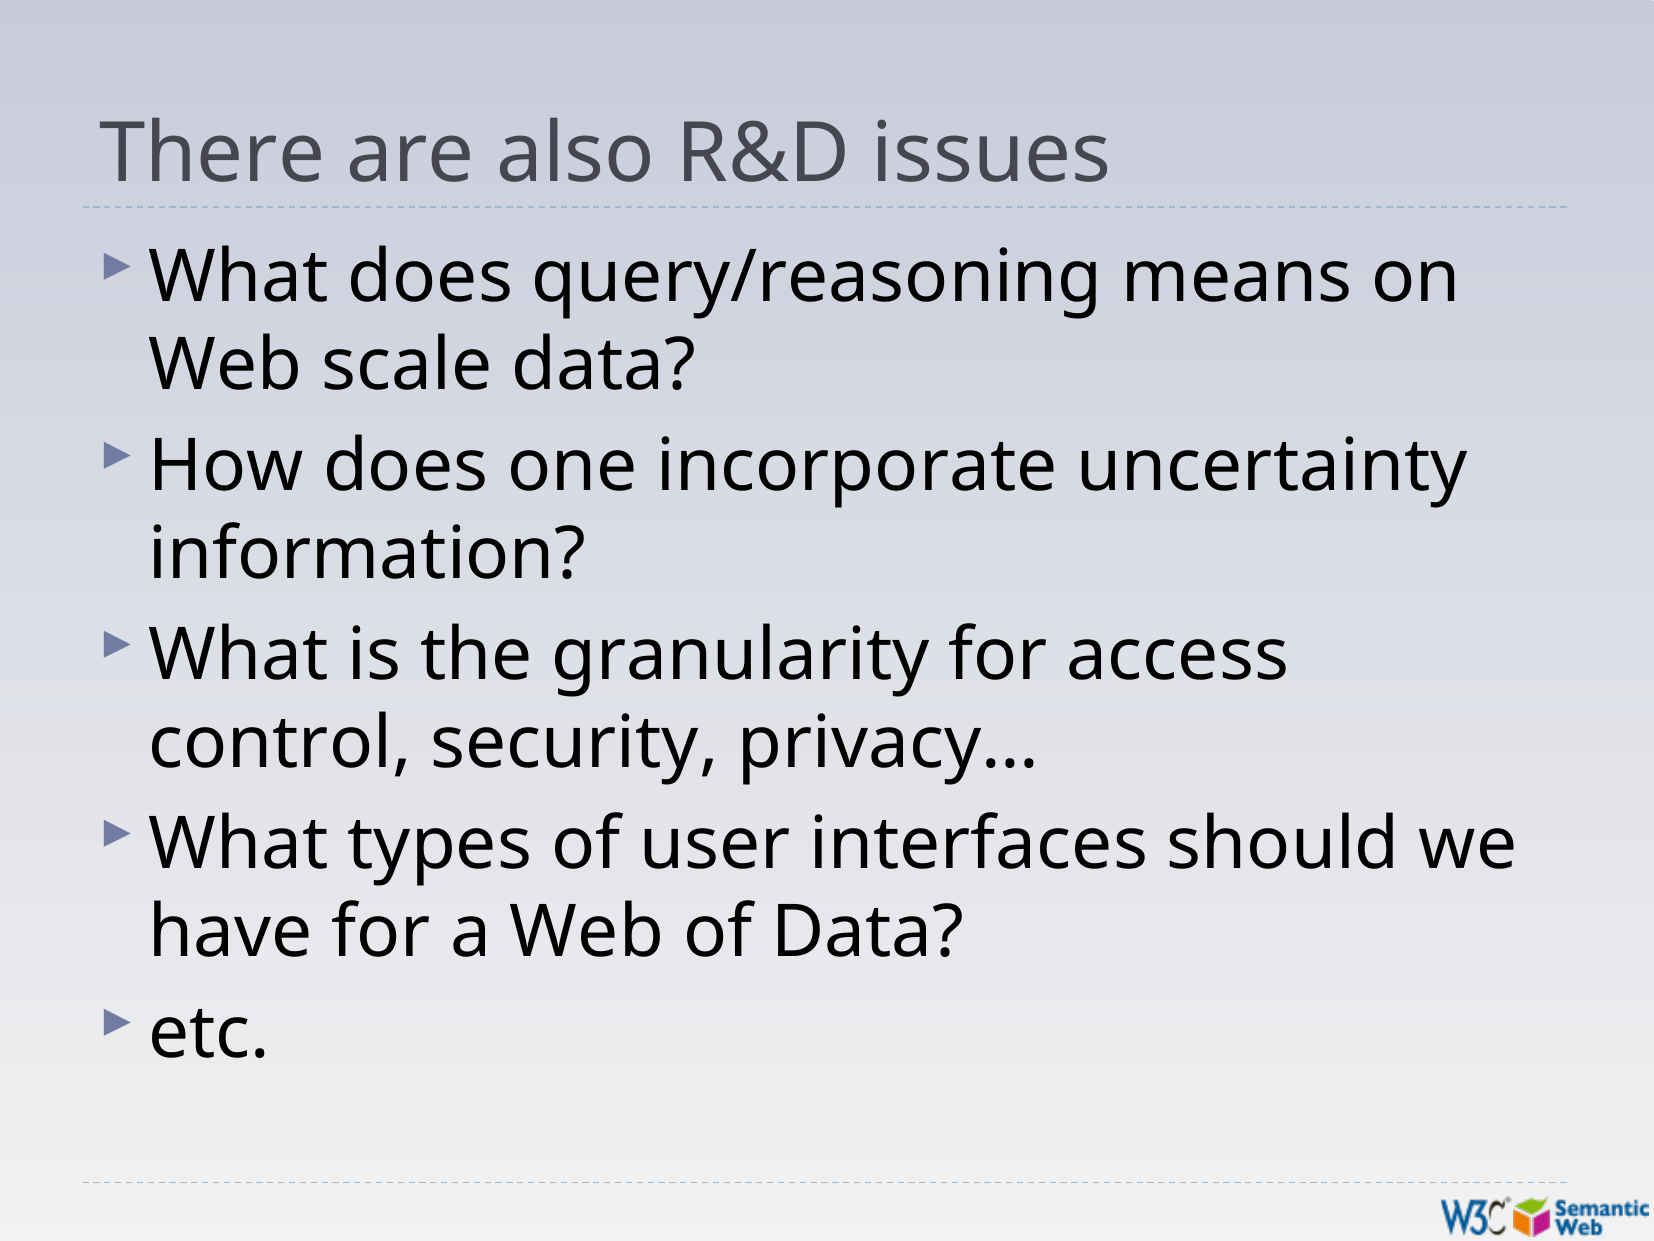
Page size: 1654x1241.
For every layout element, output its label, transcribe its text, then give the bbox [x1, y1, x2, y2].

picture [1441, 1195, 1649, 1237]
title There are also R&D issues [82, 27, 1572, 207]
list What does query/reasoning means on Web scale data? How does one incorporate uncertainty information? What is the granularity for access control, security, privacy… What types of user interfaces should we have for a Web of Data? etc. [82, 220, 1572, 1114]
